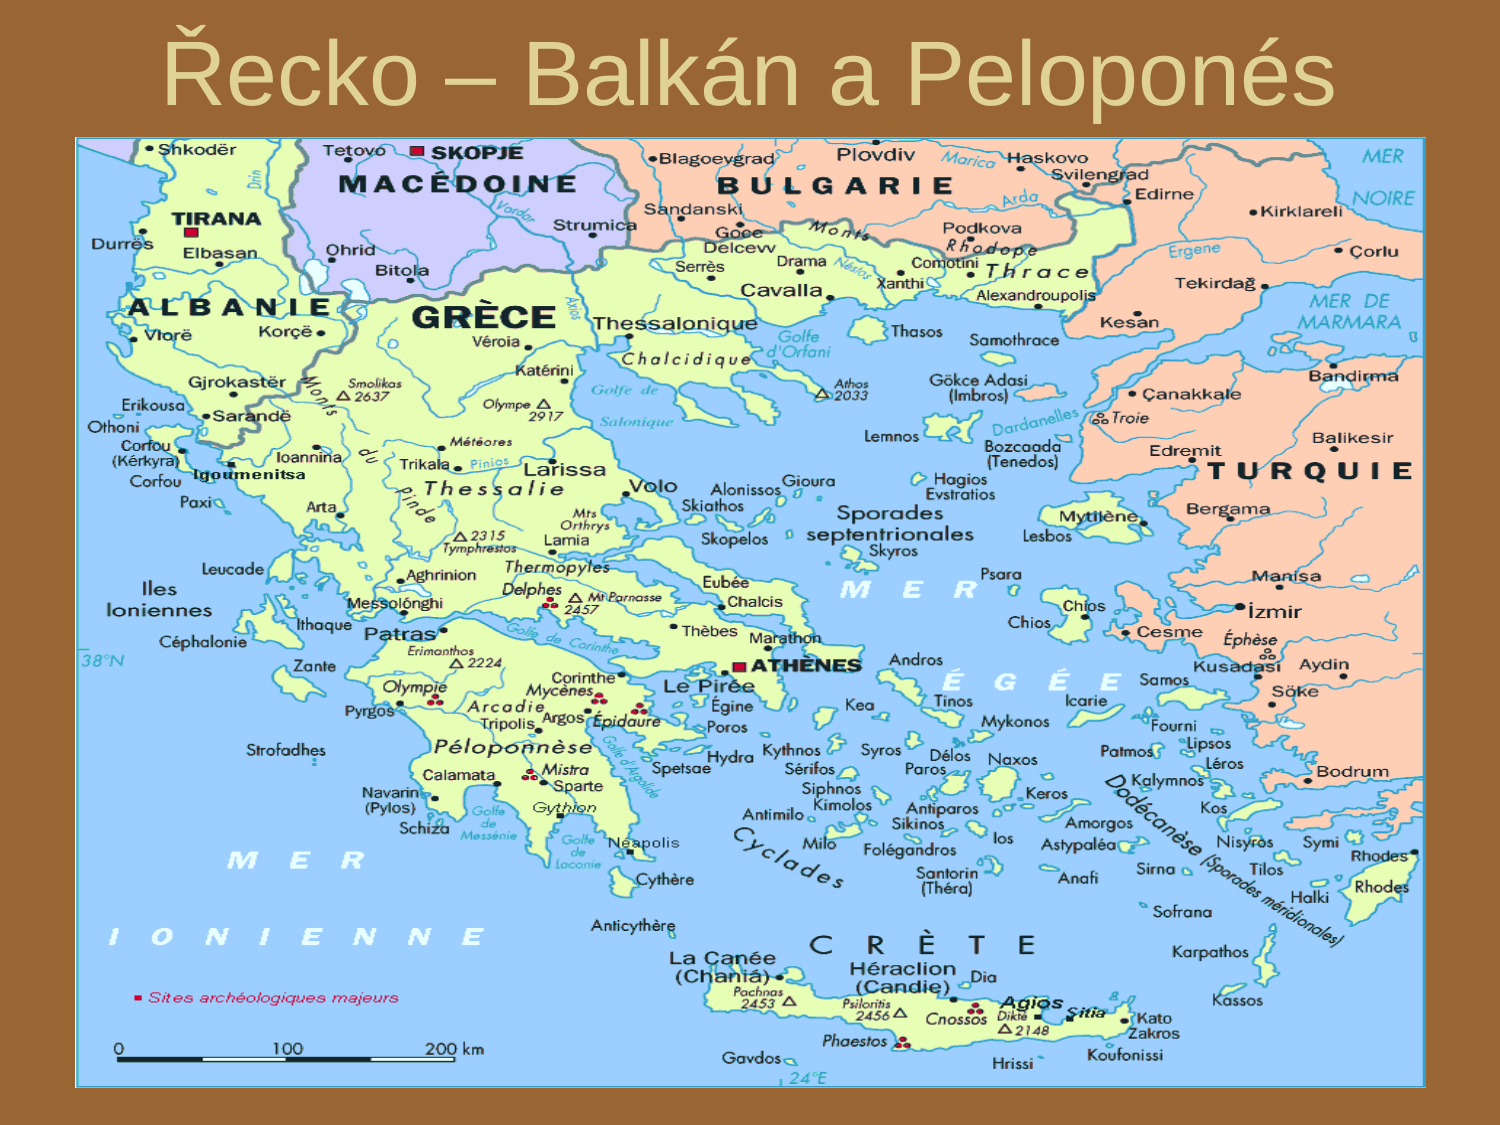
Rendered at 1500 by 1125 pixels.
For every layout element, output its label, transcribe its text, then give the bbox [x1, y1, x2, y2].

picture [75, 137, 1426, 1088]
title Řecko – Balkán a Peloponés [75, 0, 1426, 137]
